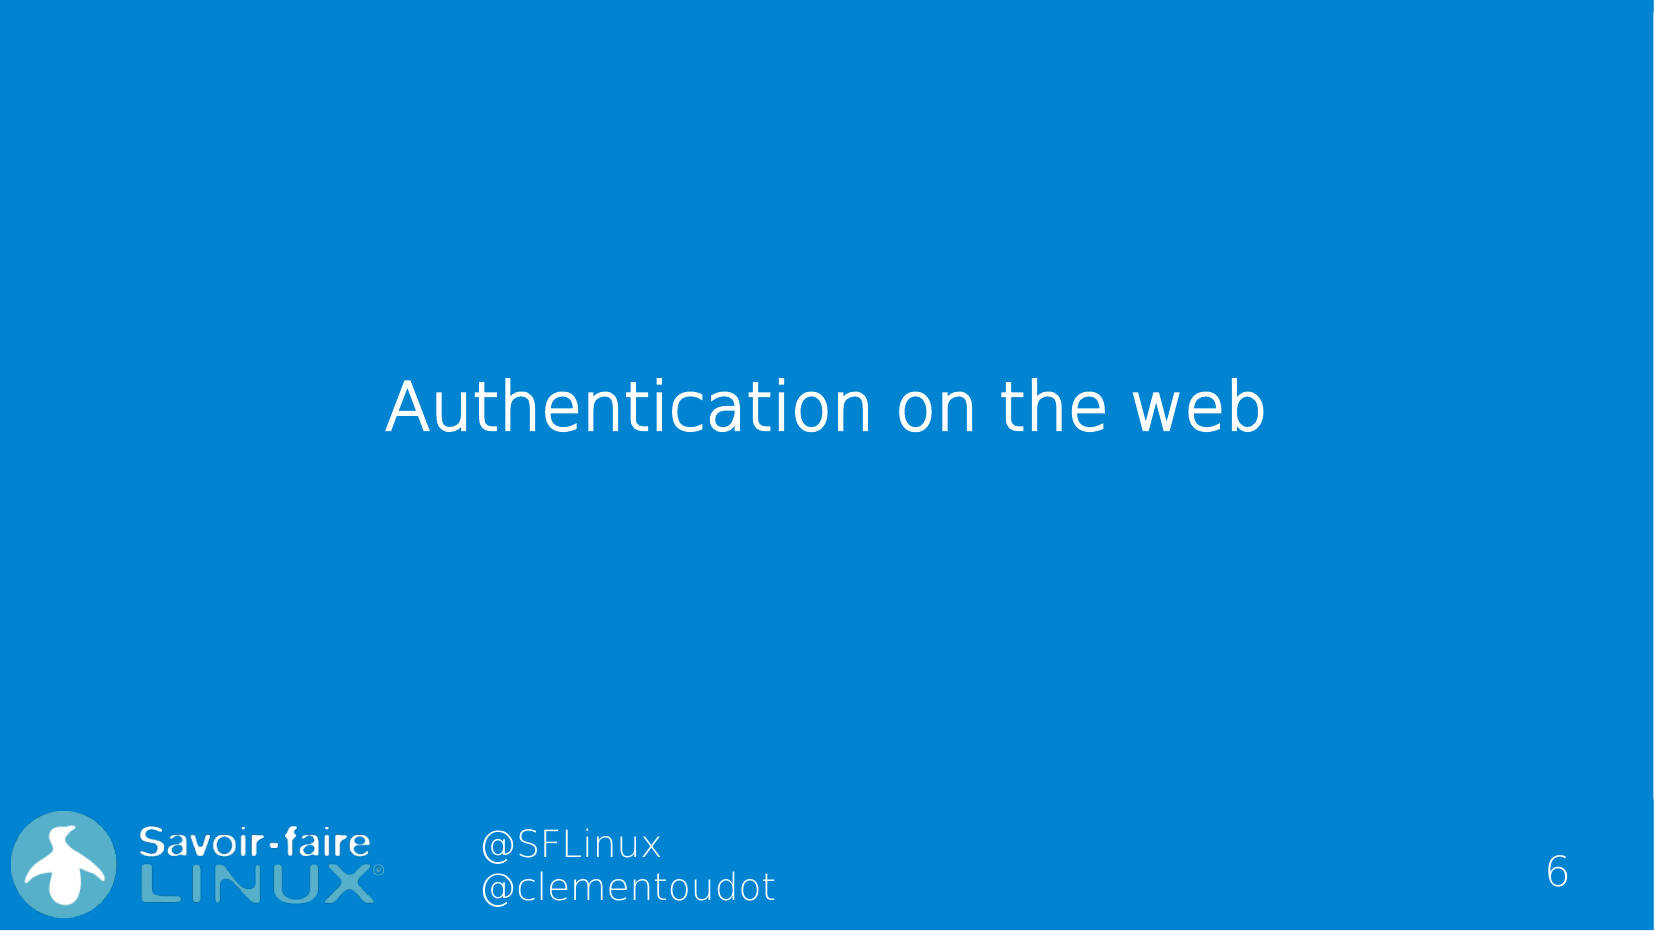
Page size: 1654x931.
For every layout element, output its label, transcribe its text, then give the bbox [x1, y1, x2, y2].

subtitle Authentication on the web [82, 212, 1571, 602]
picture [11, 811, 384, 918]
